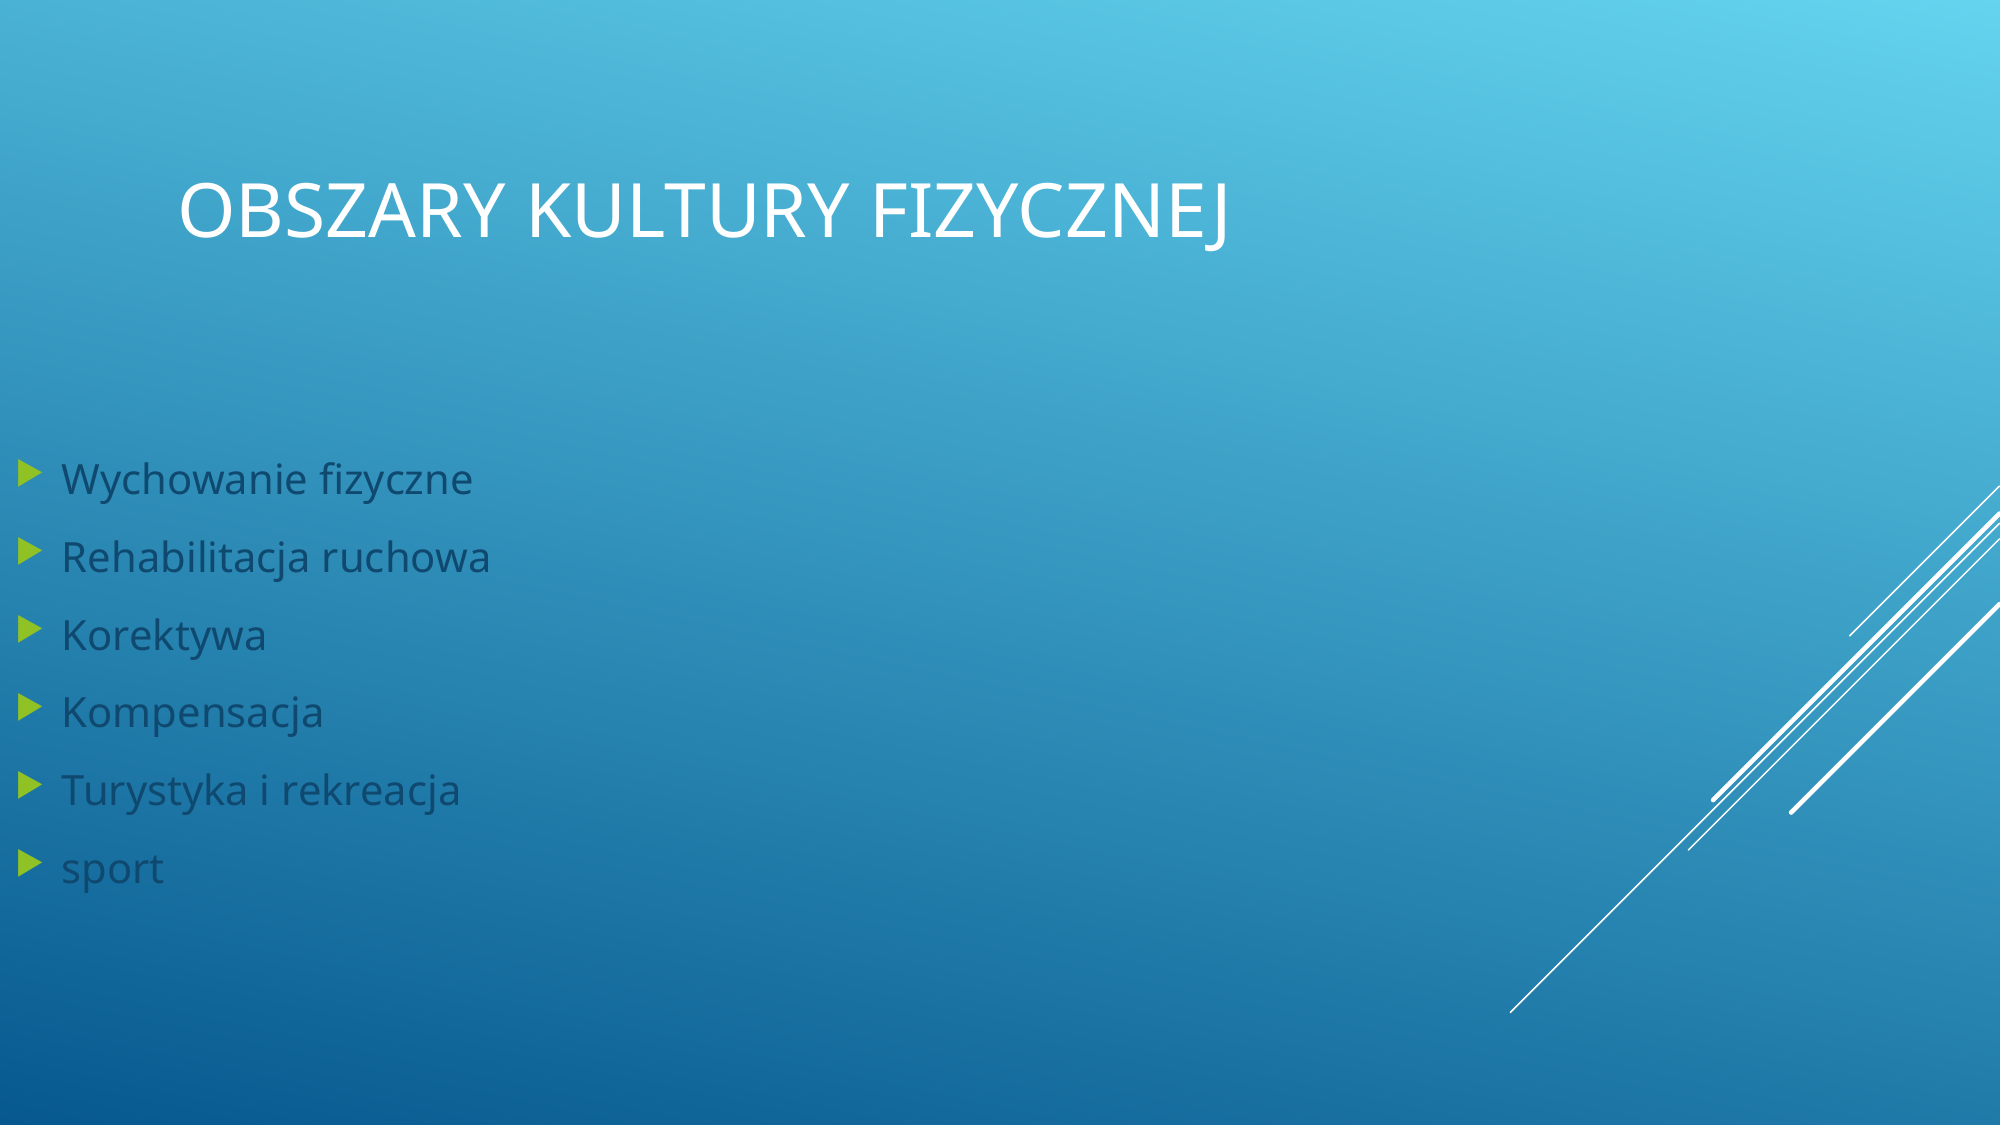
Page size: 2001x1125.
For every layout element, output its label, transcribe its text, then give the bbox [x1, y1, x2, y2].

list Wychowanie fizyczne Rehabilitacja ruchowa Korektywa Kompensacja Turystyka i rekreacja sport [0, 354, 1411, 991]
title Obszary kultury fizycznej [0, 99, 1411, 317]
